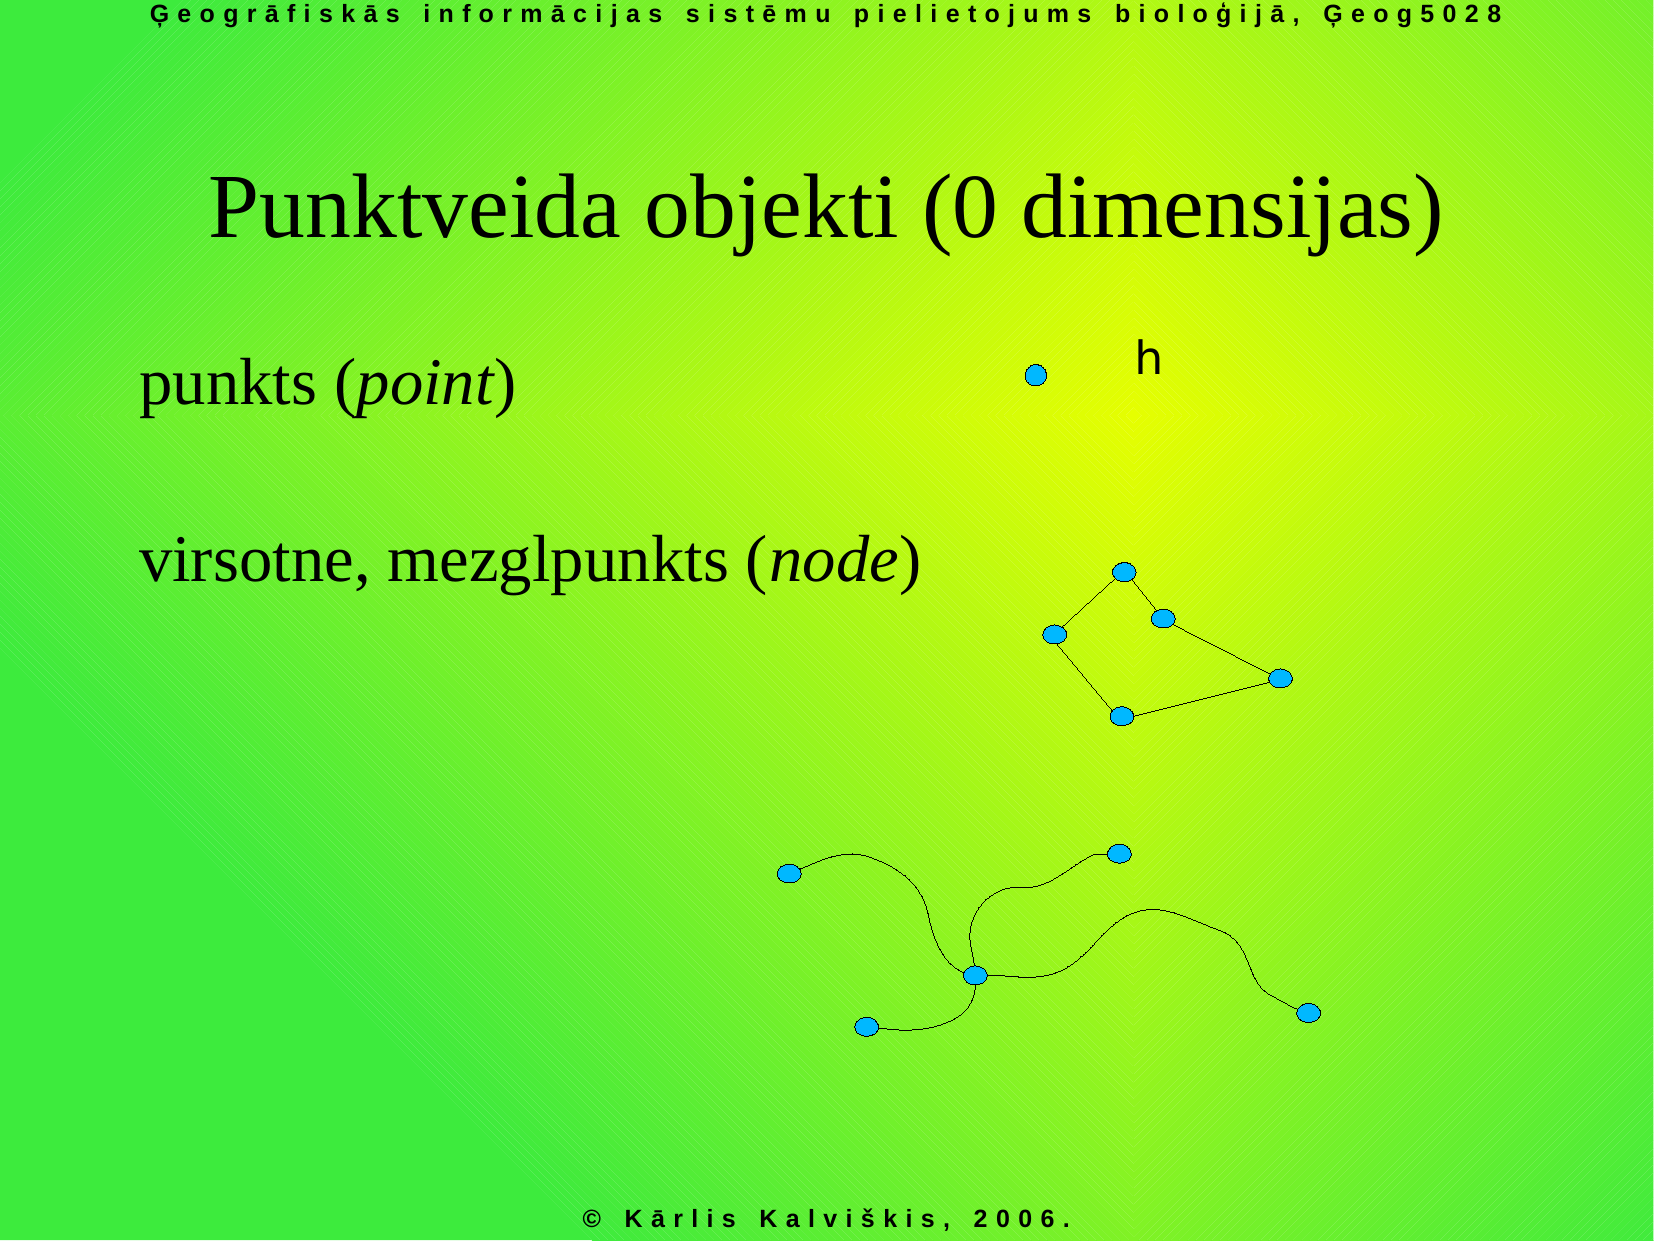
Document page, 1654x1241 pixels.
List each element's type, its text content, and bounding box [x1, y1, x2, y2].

text_box [963, 965, 988, 985]
text_box h [1134, 342, 1187, 396]
text_box [1107, 844, 1132, 864]
text_box [854, 1017, 879, 1037]
text_box [1268, 668, 1293, 688]
list punkts (point) virsotne, mezglpunkts (node) [121, 344, 1534, 1127]
text_box [1042, 624, 1067, 644]
title Punktveida objekti (0 dimensijas) [121, 102, 1534, 311]
text_box [1112, 562, 1137, 582]
text_box [1110, 706, 1134, 726]
text_box [1025, 364, 1047, 386]
text_box [1151, 609, 1176, 628]
text_box [1296, 1003, 1321, 1023]
text_box [777, 864, 802, 883]
